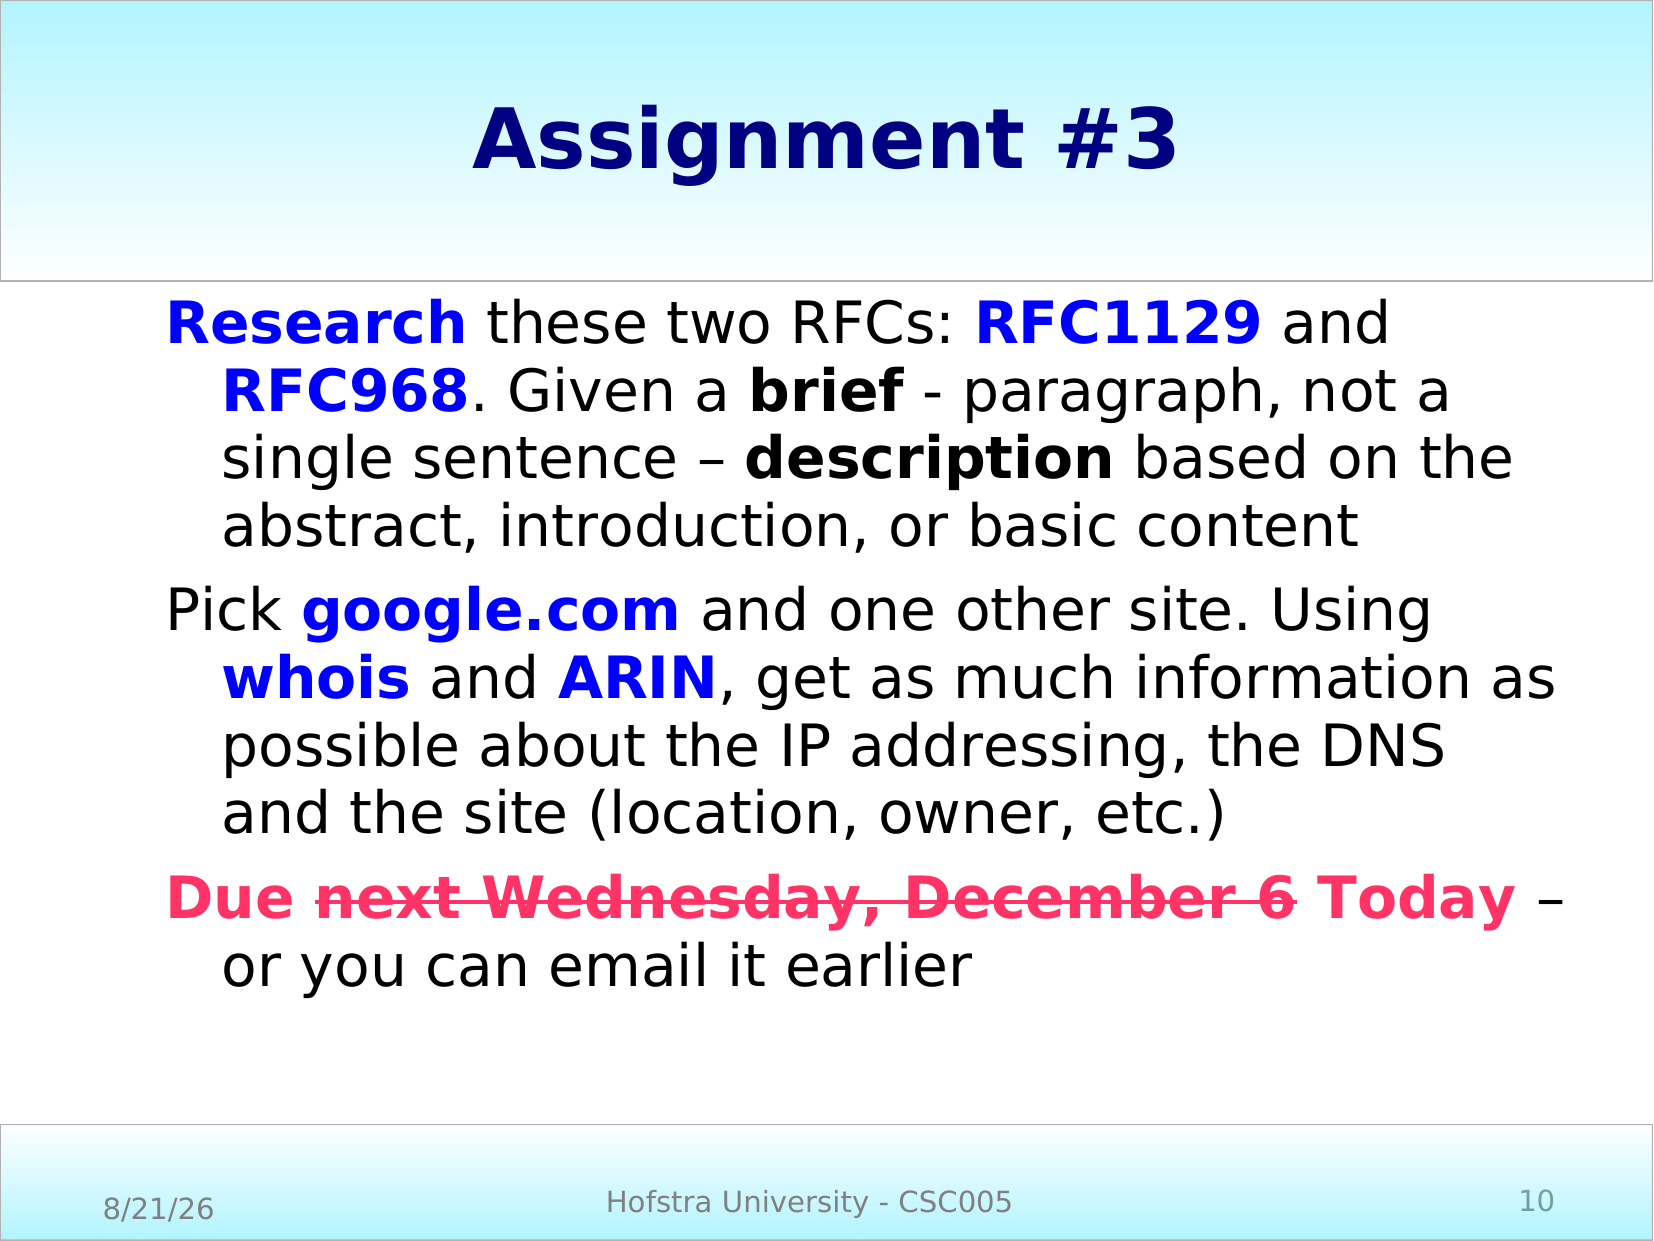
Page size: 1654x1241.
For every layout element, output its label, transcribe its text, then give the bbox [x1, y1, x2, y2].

list Research these two RFCs: RFC1129 and RFC968. Given a brief - paragraph, not a single sentence – description based on the abstract, introduction, or basic content Pick google.com and one other site. Using whois and ARIN, get as much information as possible about the IP addressing, the DNS and the site (location, owner, etc.) Due next Wednesday, December 6 Today – or you can email it earlier [165, 289, 1571, 1042]
title Assignment #3 [78, 77, 1576, 203]
